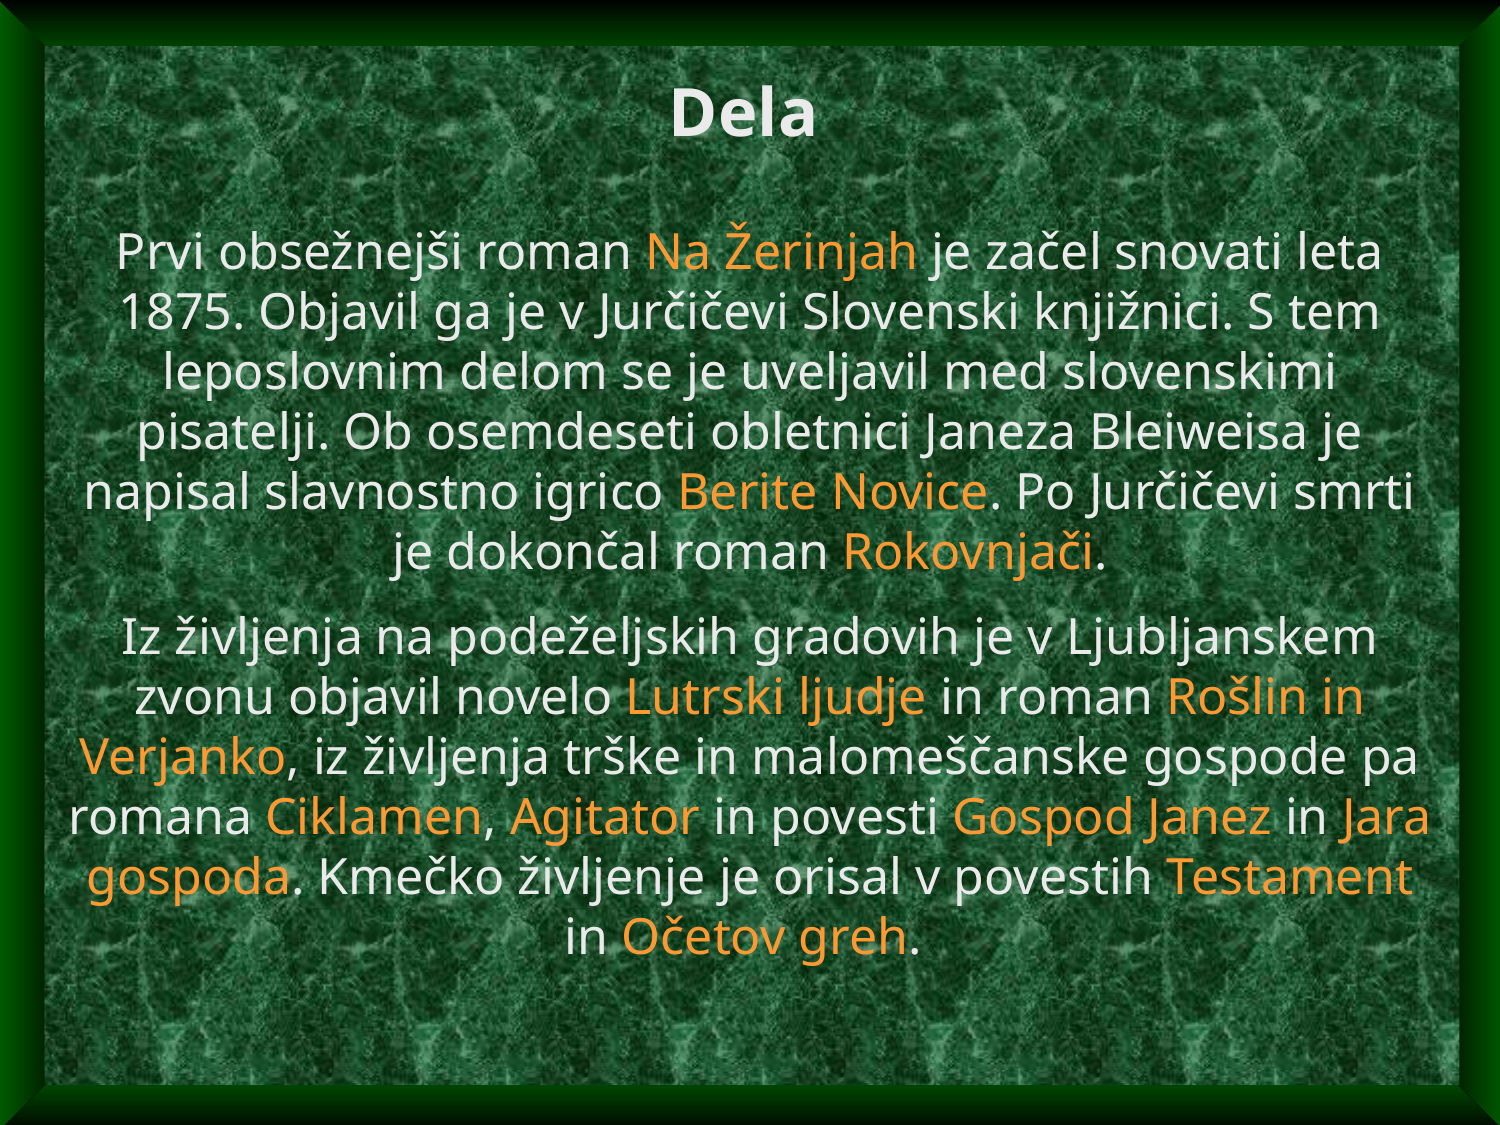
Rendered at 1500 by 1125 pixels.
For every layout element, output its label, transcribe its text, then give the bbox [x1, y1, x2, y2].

picture [44, 46, 1460, 1085]
text_box Prvi obsežnejši roman Na Žerinjah je začel snovati leta 1875. Objavil ga je v Jurčičevi Slovenski knjižnici. S tem leposlovnim delom se je uveljavil med slovenskimi pisatelji. Ob osemdeseti obletnici Janeza Bleiweisa je napisal slavnostno igrico Berite Novice. Po Jurčičevi smrti je dokončal roman Rokovnjači. Iz življenja na podeželjskih gradovih je v Ljubljanskem zvonu objavil novelo Lutrski ljudje in roman Rošlin in Verjanko, iz življenja trške in malomeščanske gospode pa romana Ciklamen, Agitator in povesti Gospod Janez in Jara gospoda. Kmečko življenje je orisal v povestih Testament in Očetov greh. [50, 212, 1450, 973]
text_box Dela [37, 62, 1450, 158]
